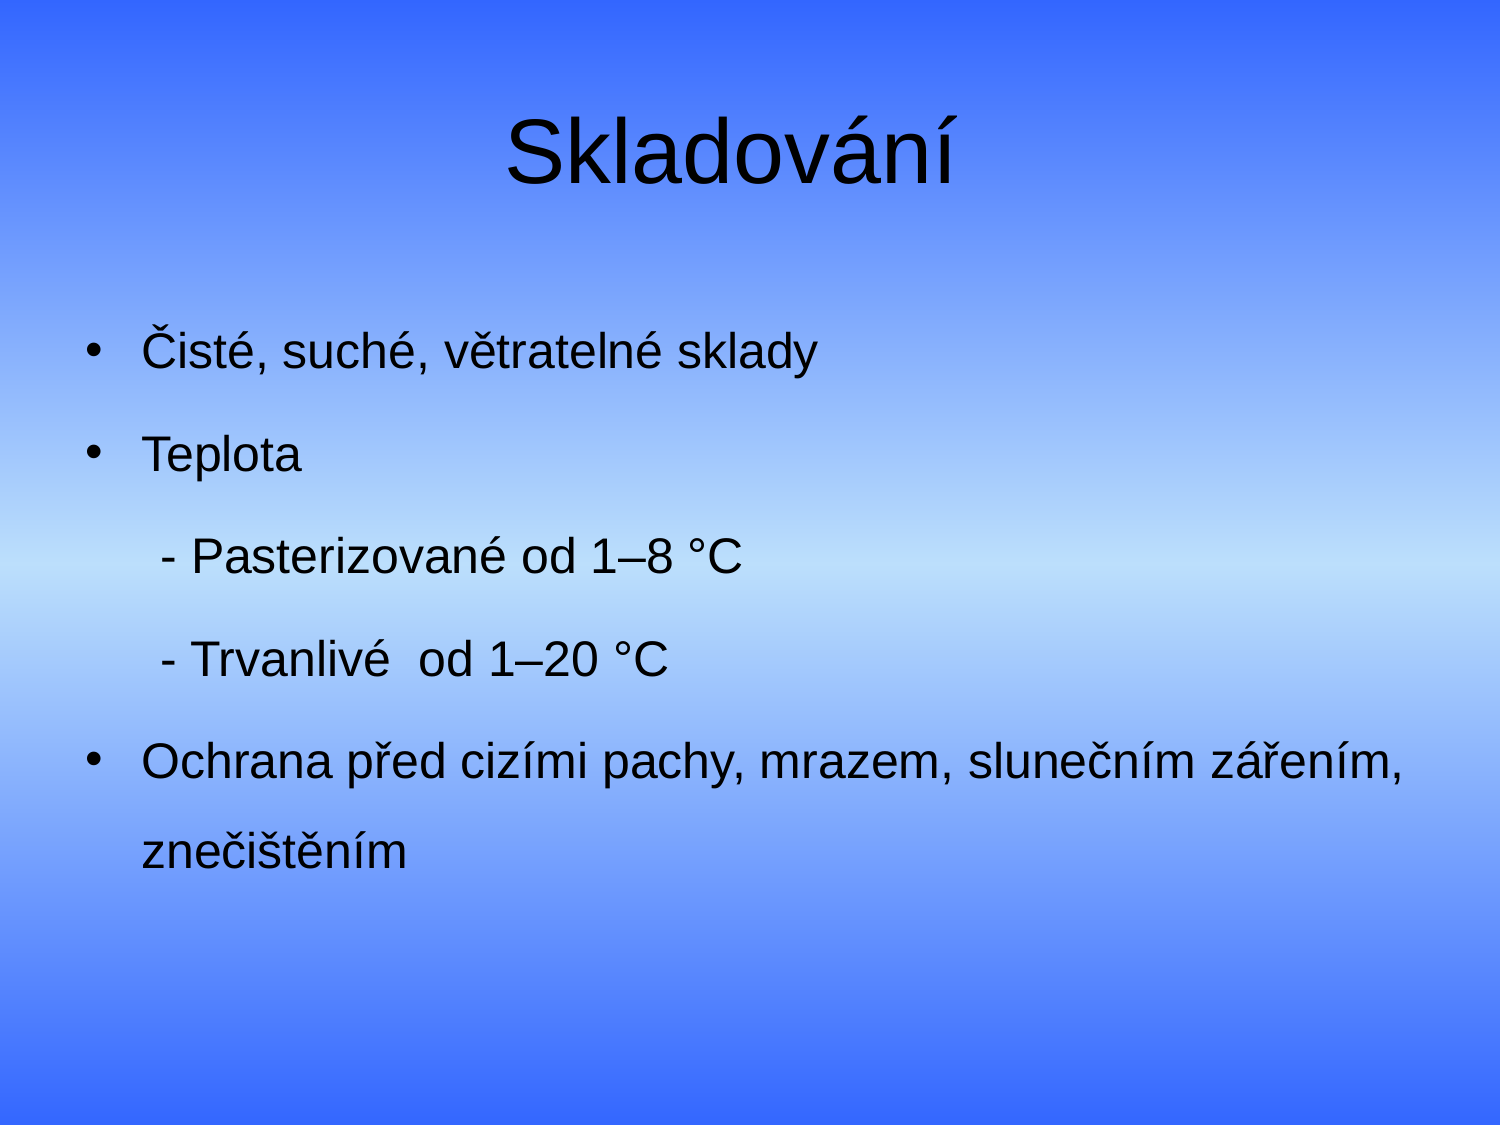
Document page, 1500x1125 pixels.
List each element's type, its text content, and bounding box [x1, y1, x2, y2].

title Skladování [93, 70, 1369, 223]
list Čisté, suché, větratelné sklady Teplota - Pasterizované od 1–8 °C - Trvanlivé od 1–20 °C Ochrana před cizími pachy, mrazem, slunečním zářením, znečištěním [70, 281, 1430, 1044]
